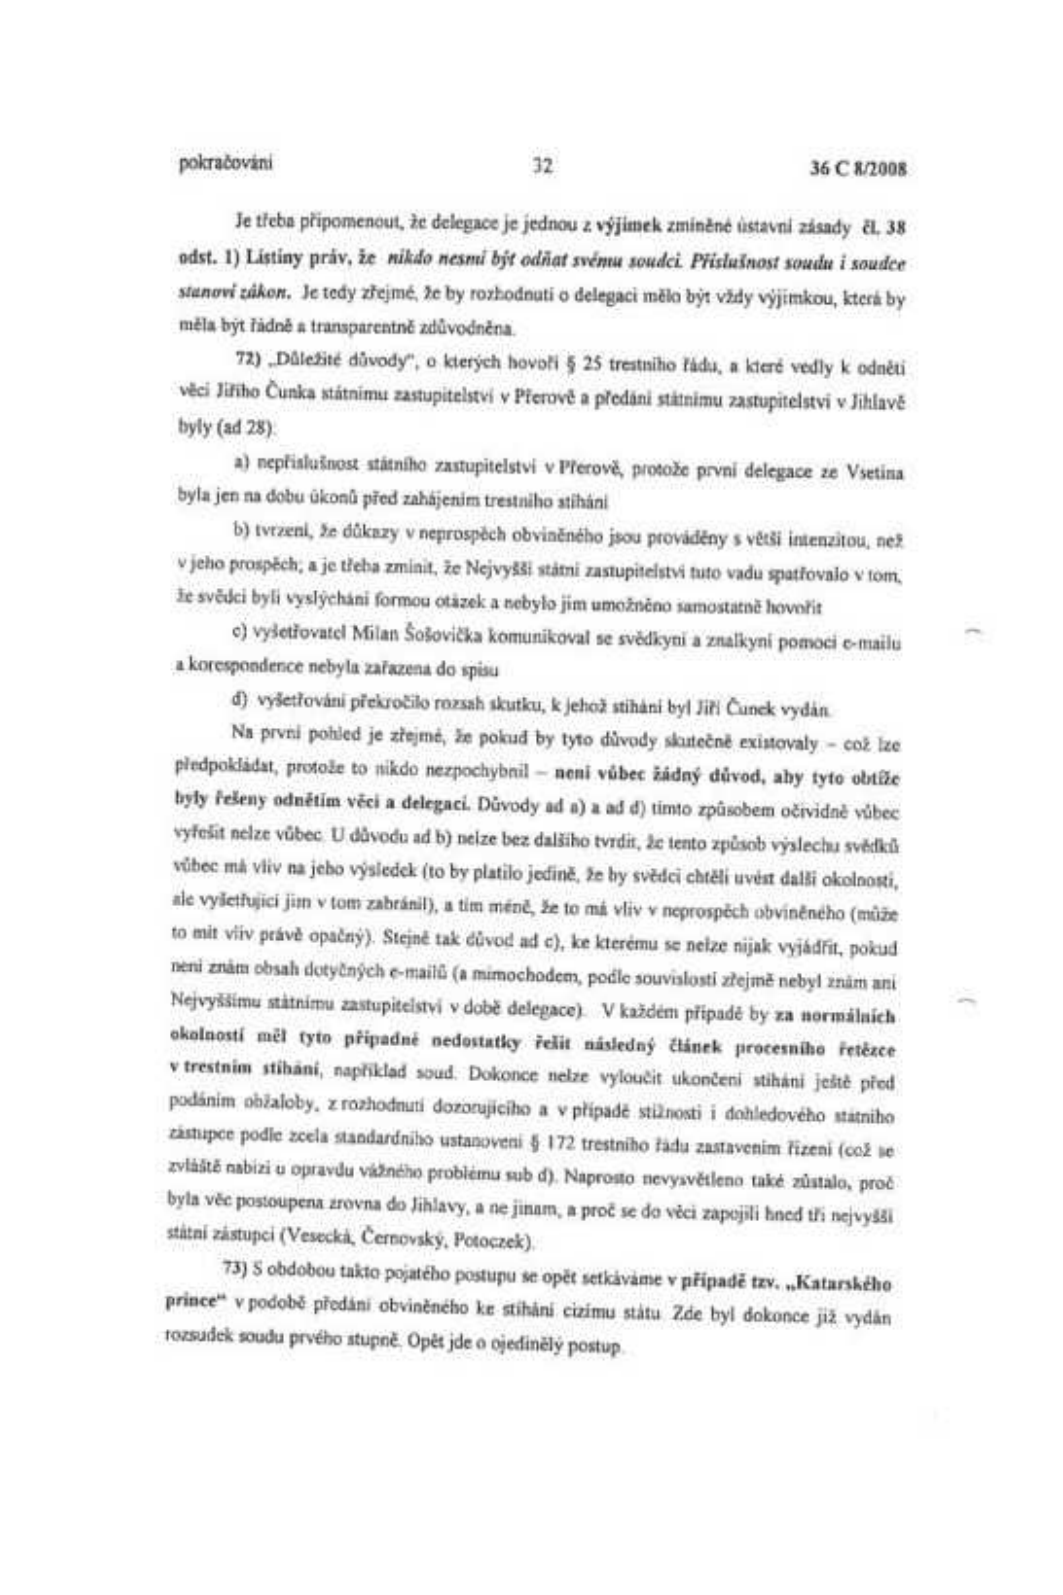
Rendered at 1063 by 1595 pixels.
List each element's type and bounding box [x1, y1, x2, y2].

picture [62, 132, 1008, 1468]
